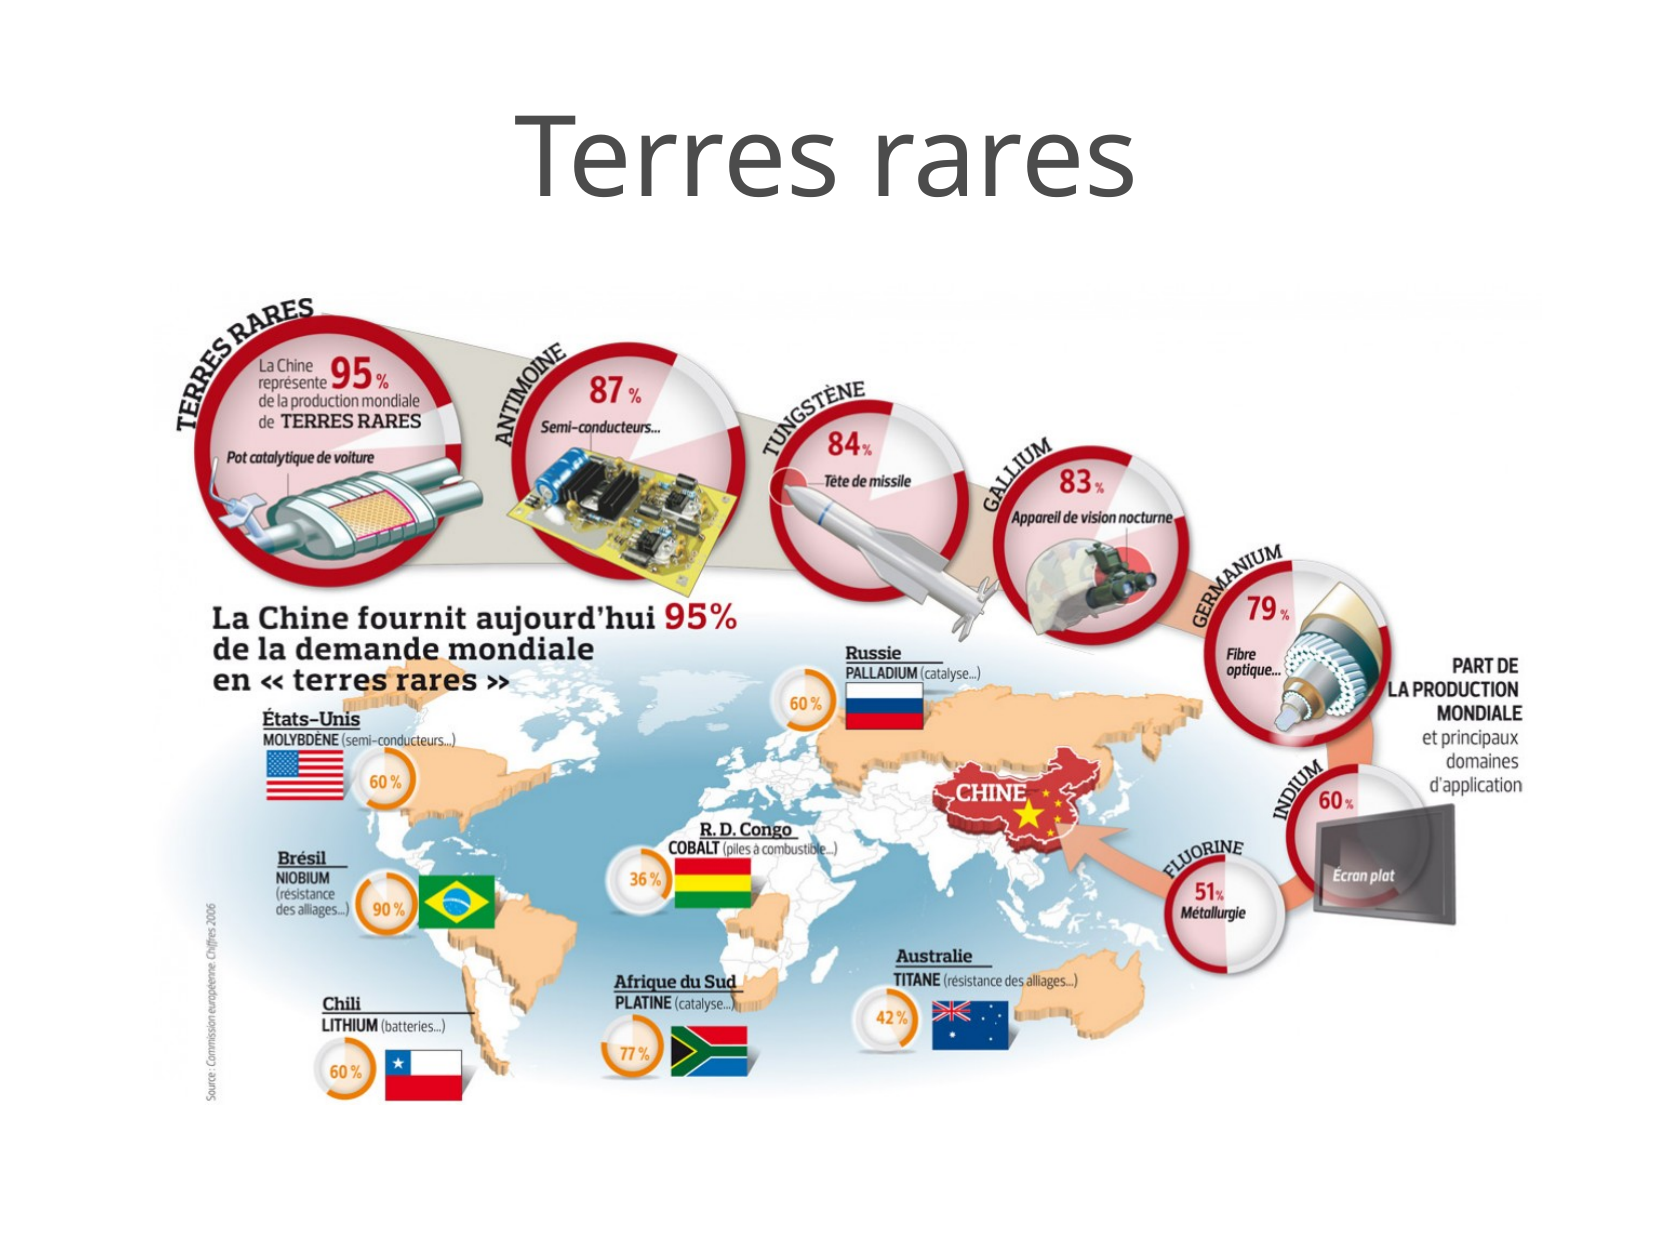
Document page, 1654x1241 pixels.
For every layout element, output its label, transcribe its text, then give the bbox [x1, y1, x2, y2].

title Terres rares [82, 49, 1571, 257]
picture [153, 283, 1542, 1105]
